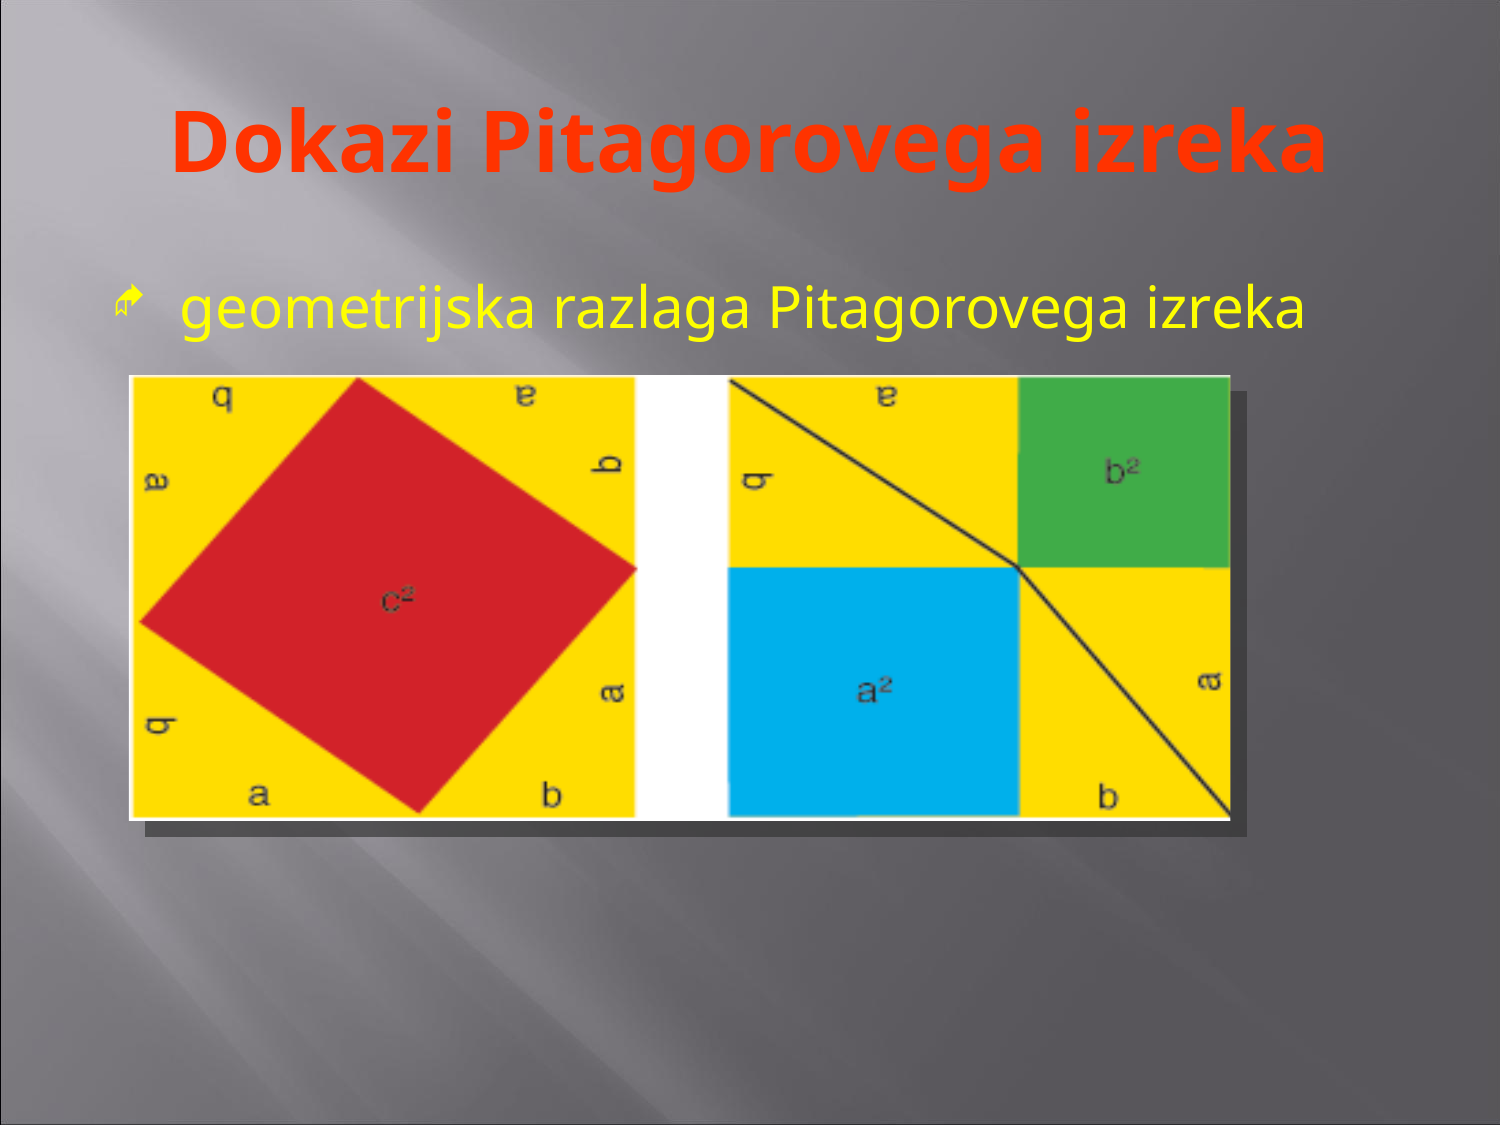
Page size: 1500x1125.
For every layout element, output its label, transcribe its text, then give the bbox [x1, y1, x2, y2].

title Dokazi Pitagorovega izreka [75, 45, 1425, 233]
picture [0, 0, 1500, 1125]
list geometrijska razlaga Pitagorovega izreka [75, 262, 1425, 1035]
